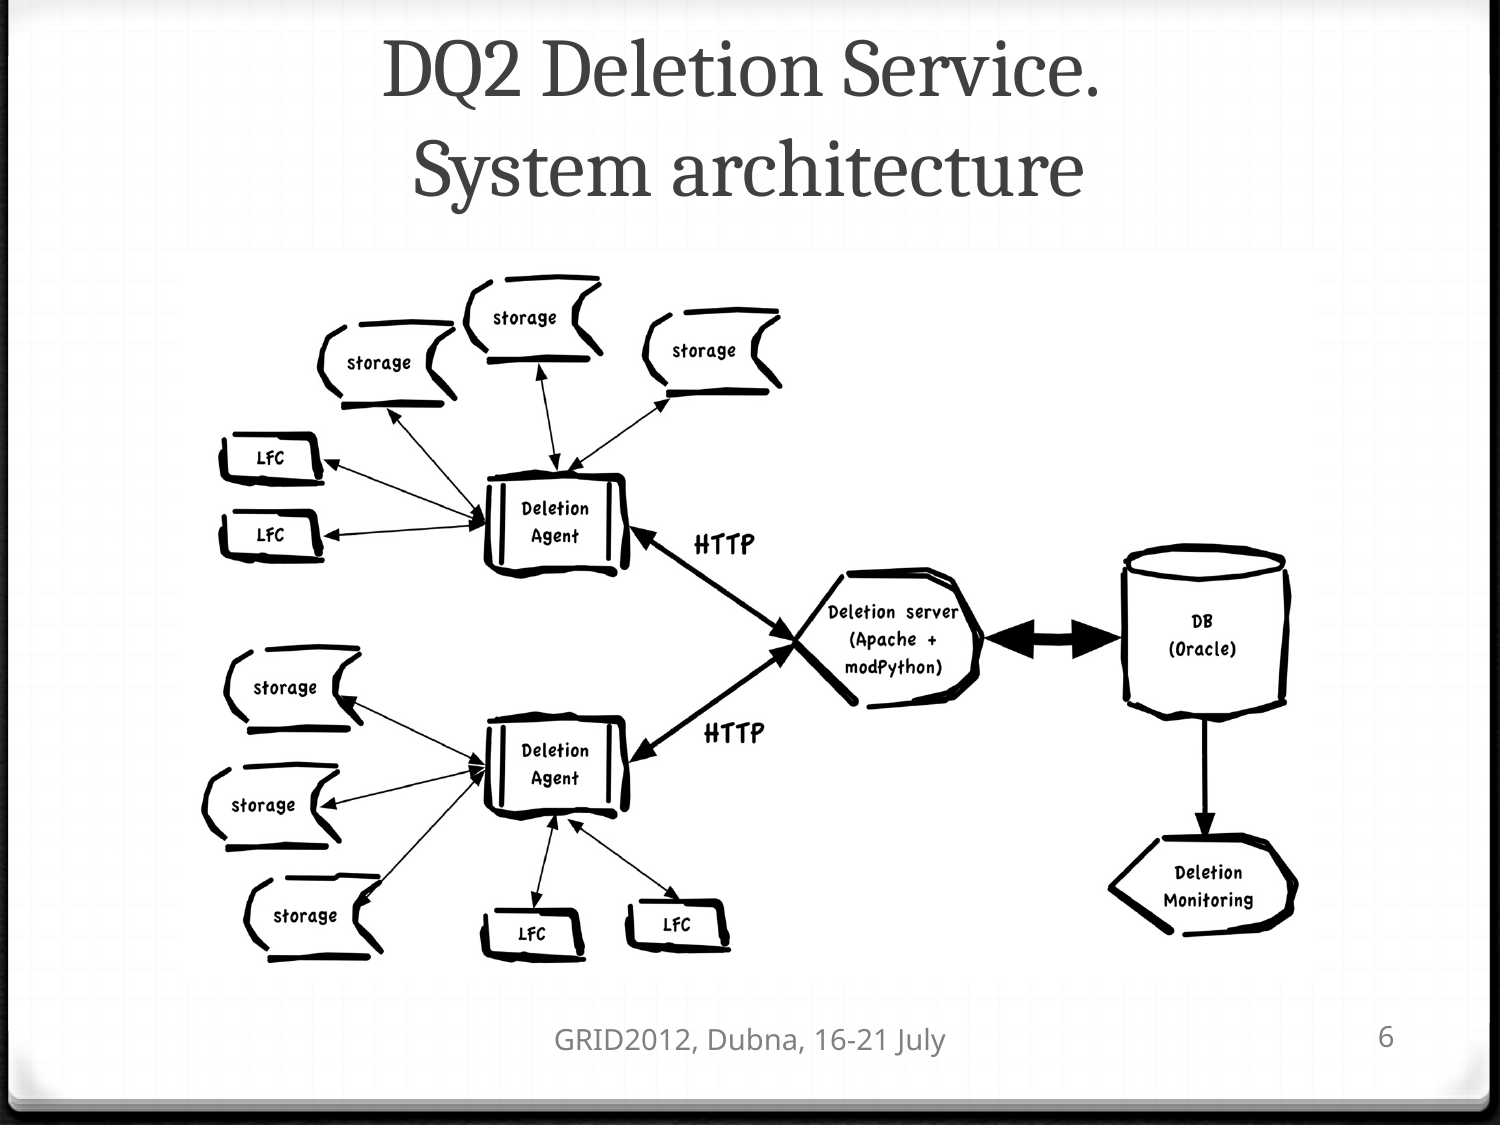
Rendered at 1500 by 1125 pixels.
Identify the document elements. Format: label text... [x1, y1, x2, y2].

slide_number <number> [1059, 1008, 1410, 1069]
footer GRID2012, Dubna, 16-21 July [512, 1008, 988, 1069]
picture [0, 0, 1500, 1125]
title DQ2 Deletion Service. System architecture [90, 19, 1410, 208]
